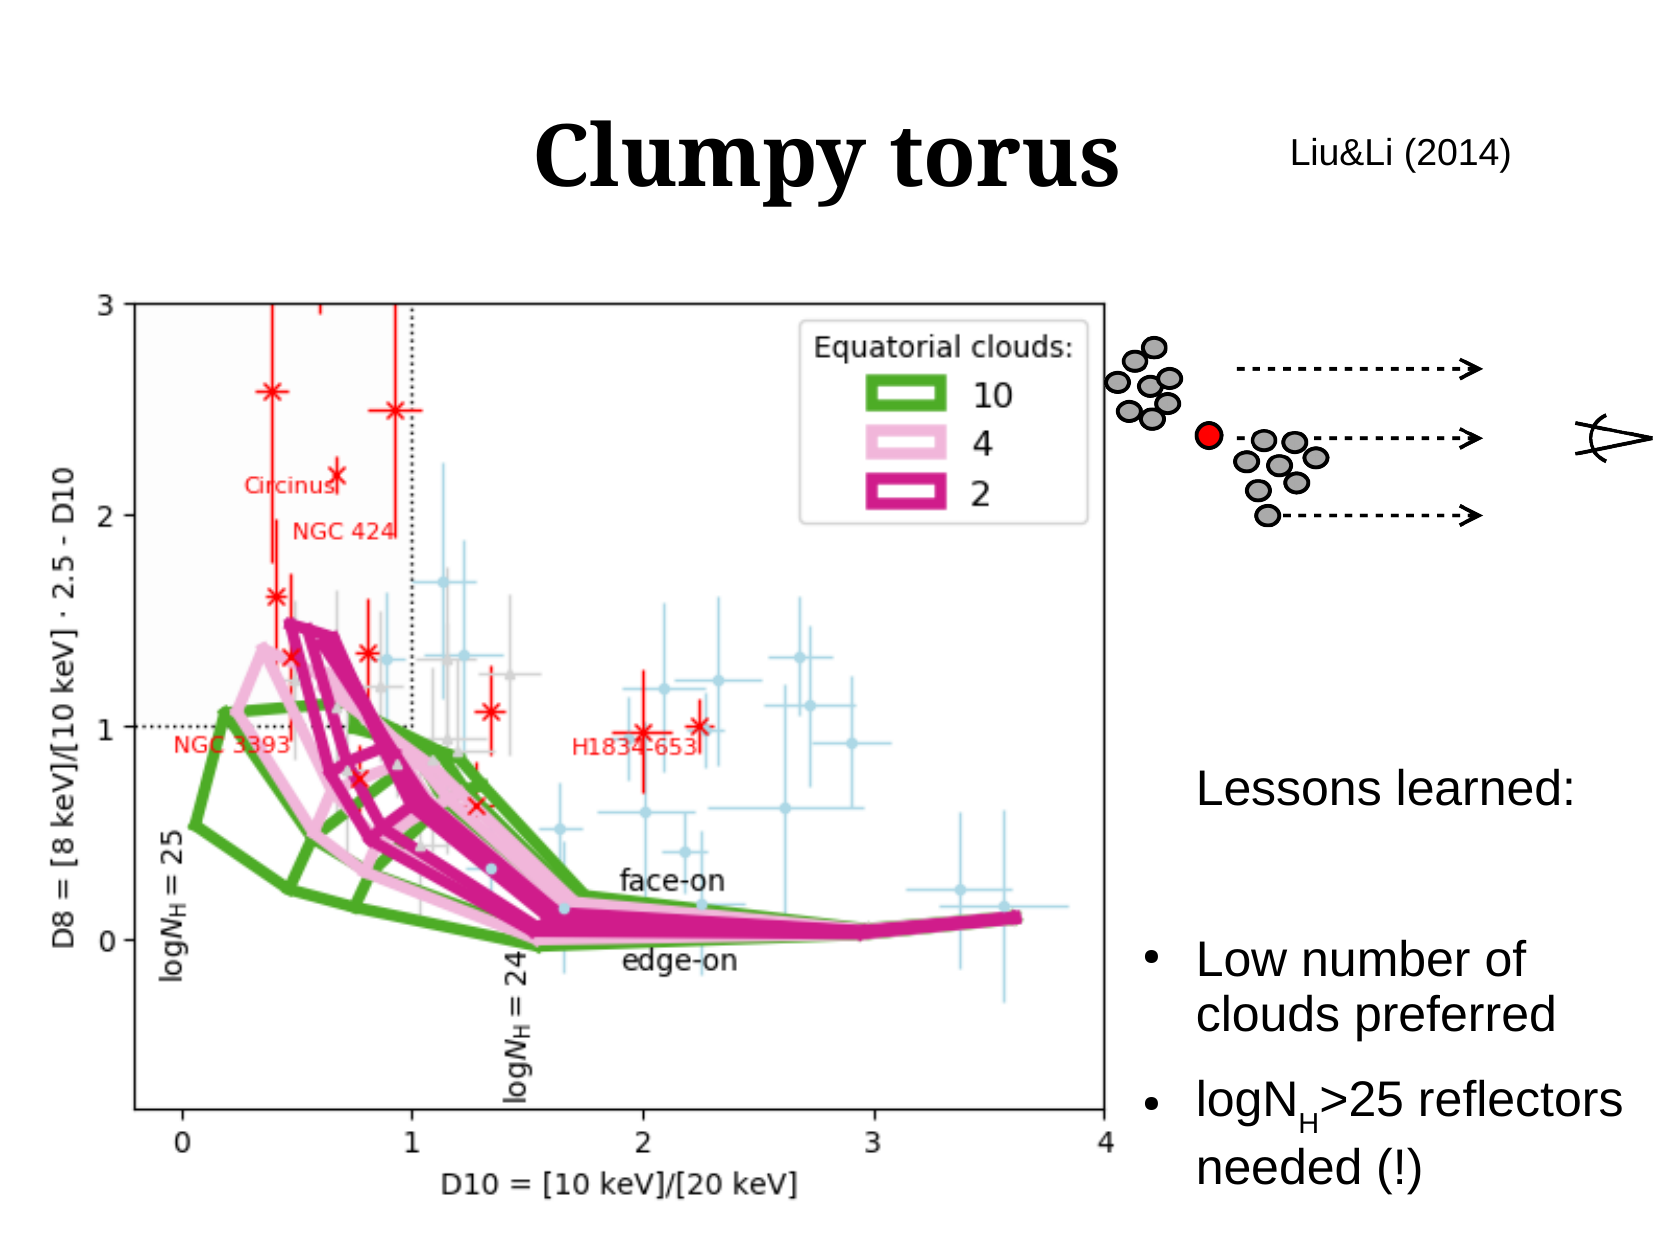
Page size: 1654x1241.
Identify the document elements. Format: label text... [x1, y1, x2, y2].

list Lessons learned: Low number of clouds preferred logNH>25 reflectors needed (!) [1125, 675, 1654, 1241]
title Clumpy torus [82, 49, 1571, 257]
text_box Liu&Li (2014) [1275, 124, 1576, 182]
picture [30, 272, 1654, 1220]
